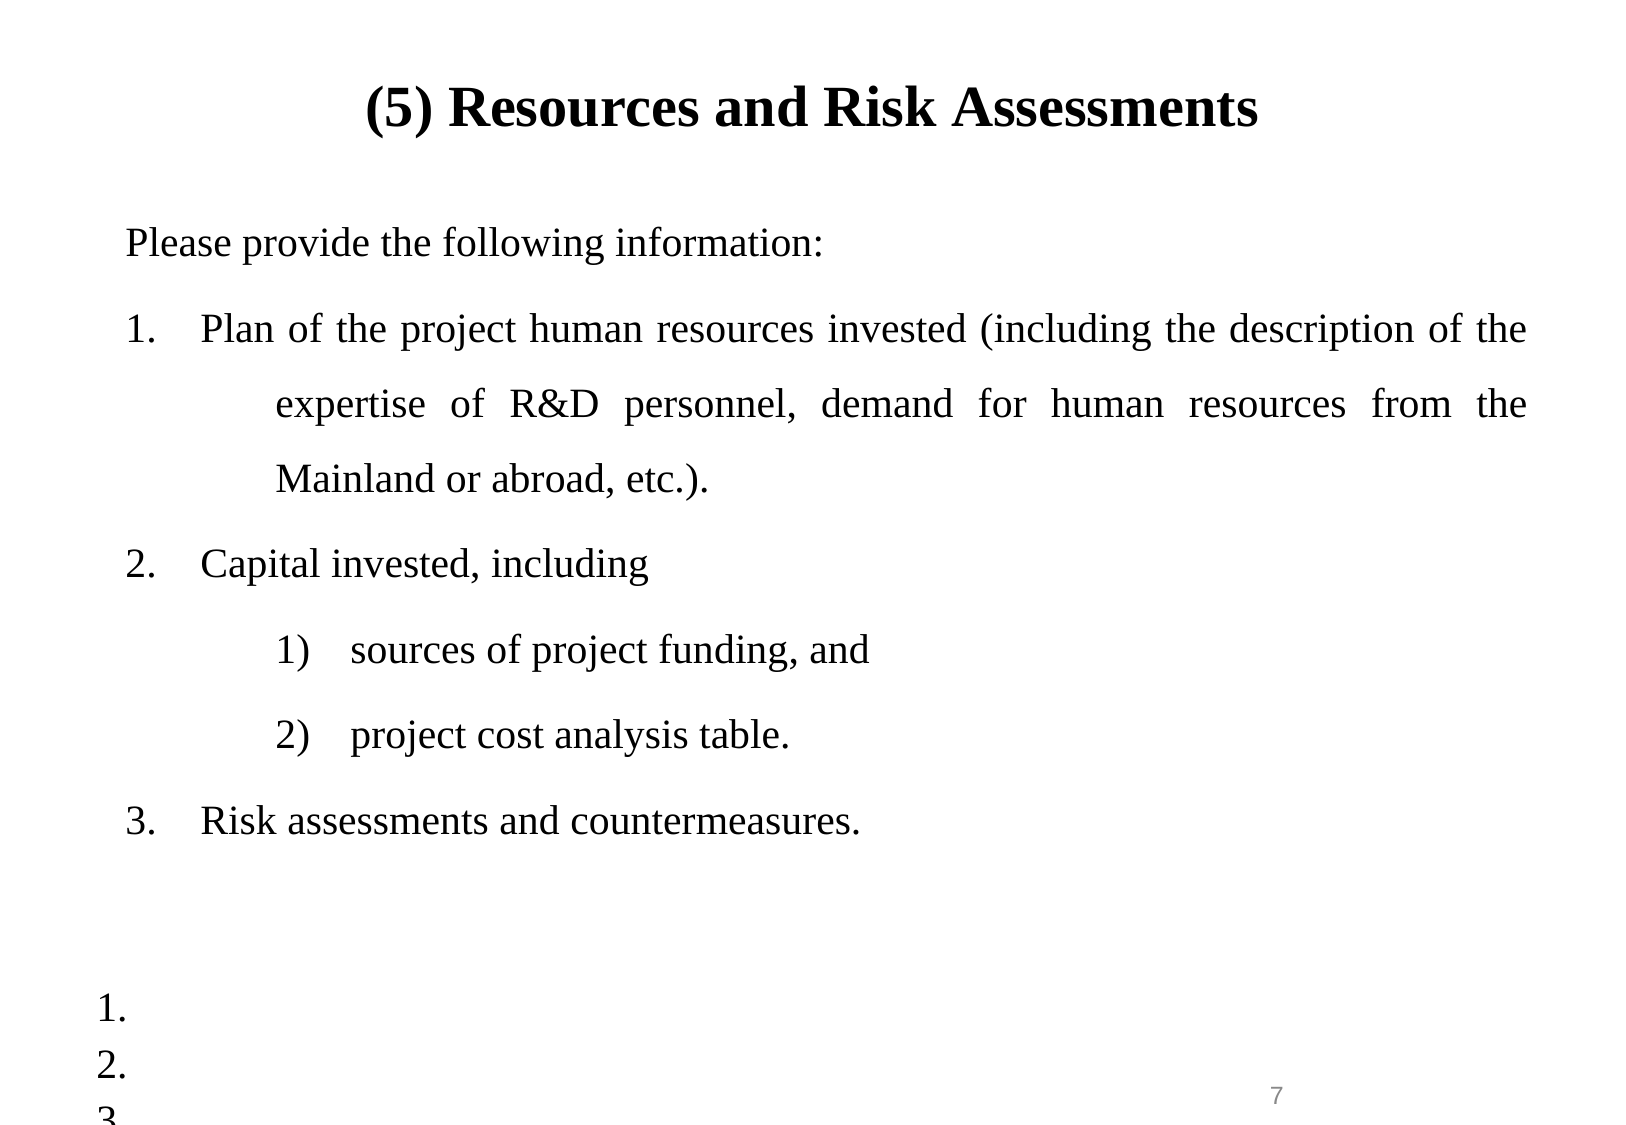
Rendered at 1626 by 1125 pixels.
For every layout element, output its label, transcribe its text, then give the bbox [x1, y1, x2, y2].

title (5) Resources and Risk Assessments [81, 45, 1544, 161]
list Please provide the following information: Plan of the project human resources invested (including the description of the expertise of R&D personnel, demand for human resources from the Mainland or abroad, etc.). Capital invested, including sources of project funding, and project cost analysis table. Risk assessments and countermeasures. [81, 182, 1544, 1043]
text_box 6 [1254, 1064, 1621, 1125]
